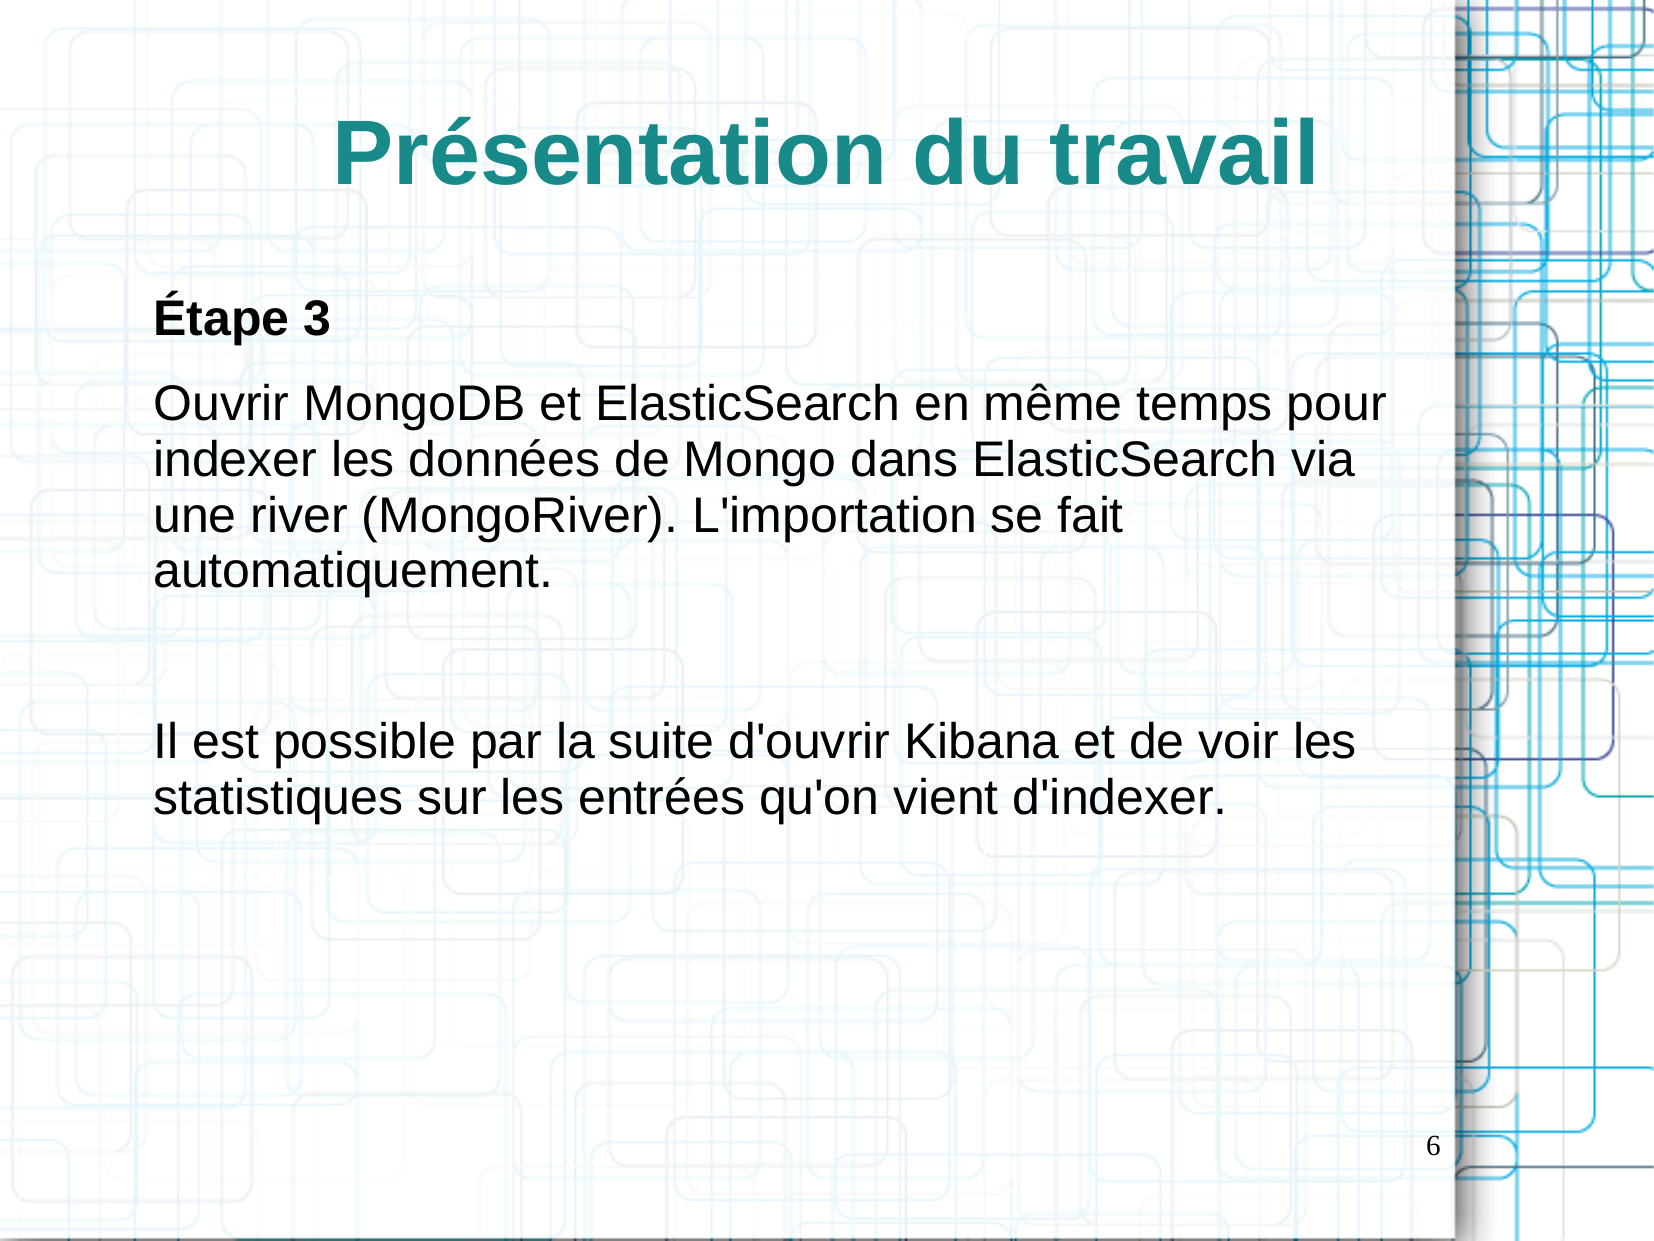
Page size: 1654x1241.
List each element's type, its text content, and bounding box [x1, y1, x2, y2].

title Présentation du travail [82, 49, 1571, 257]
list Étape 3 Ouvrir MongoDB et ElasticSearch en même temps pour indexer les données de Mongo dans ElasticSearch via une river (MongoRiver). L'importation se fait automatiquement. Il est possible par la suite d'ouvrir Kibana et de voir les statistiques sur les entrées qu'on vient d'indexer. [82, 290, 1418, 995]
picture [0, 0, 1654, 1241]
